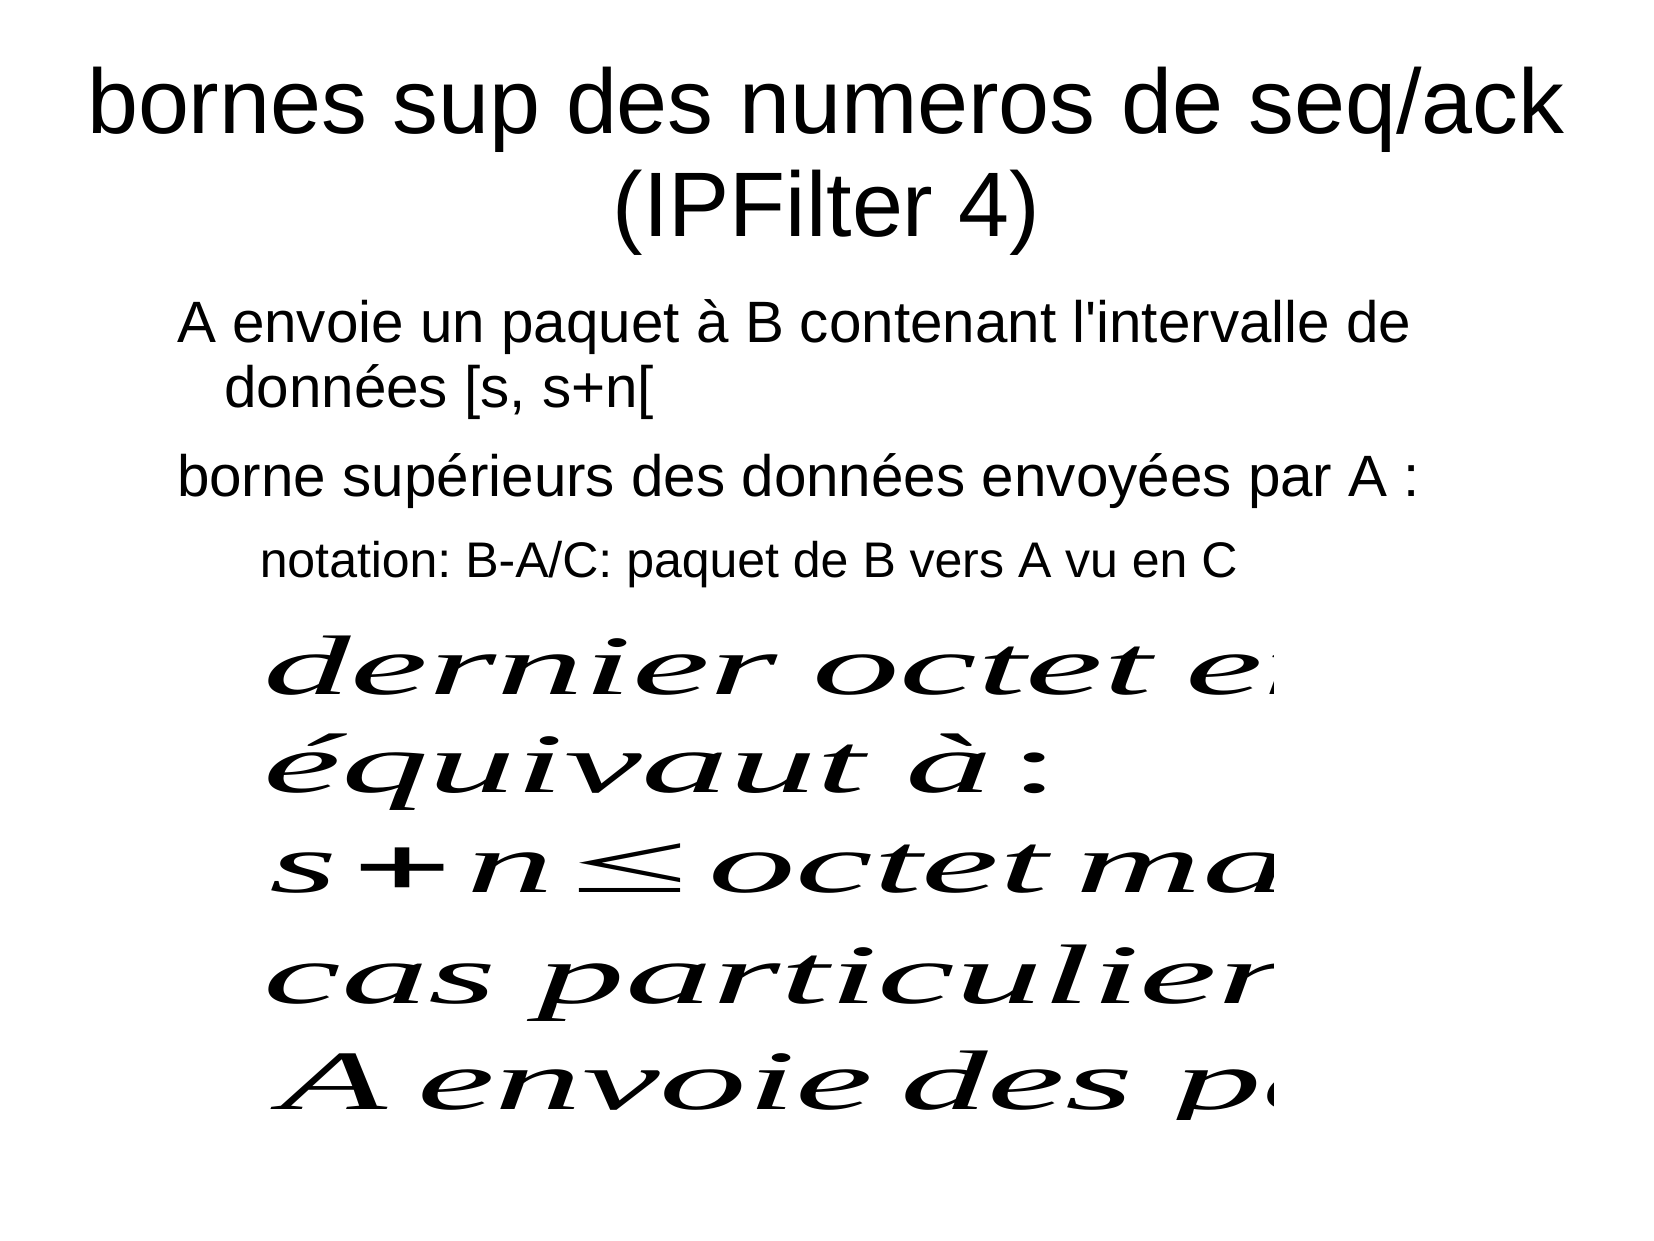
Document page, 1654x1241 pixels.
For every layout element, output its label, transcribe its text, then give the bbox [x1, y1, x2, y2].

chart [236, 620, 1274, 1120]
list A envoie un paquet à B contenant l'intervalle de données [s, s+n[ borne supérieurs des données envoyées par A : notation: B-A/C: paquet de B vers A vu en C [82, 290, 1571, 1109]
title bornes sup des numeros de seq/ack (IPFilter 4) [82, 39, 1571, 267]
